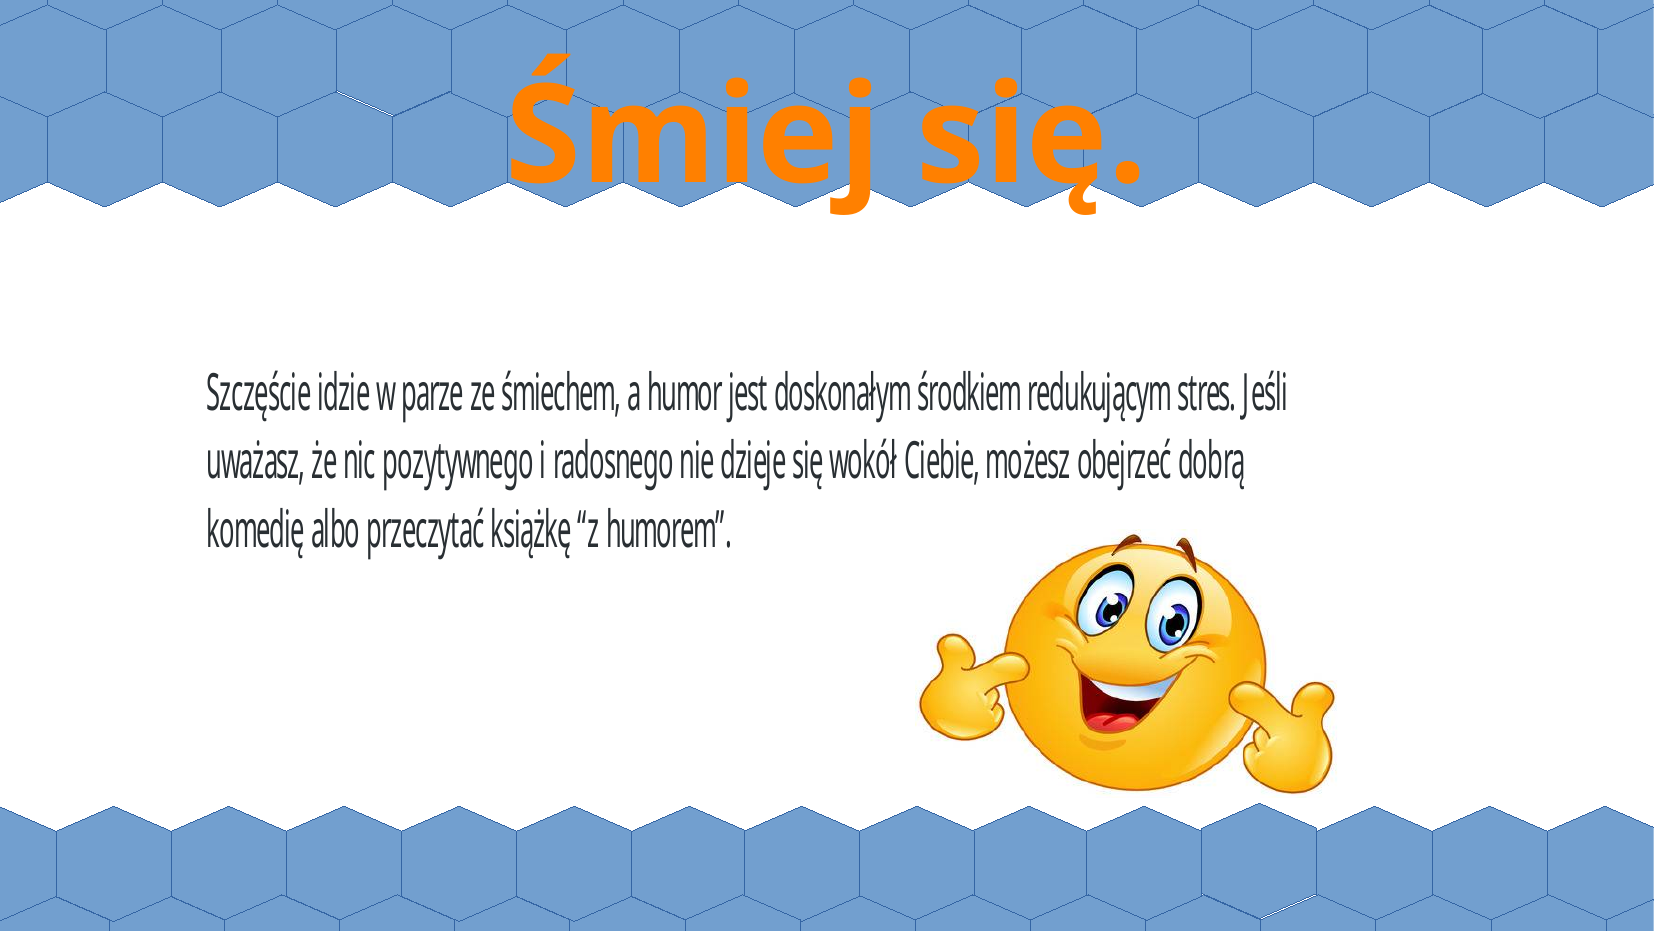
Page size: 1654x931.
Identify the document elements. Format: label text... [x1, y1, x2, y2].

picture [206, 356, 1338, 798]
title Śmiej się. [82, 9, 1571, 220]
